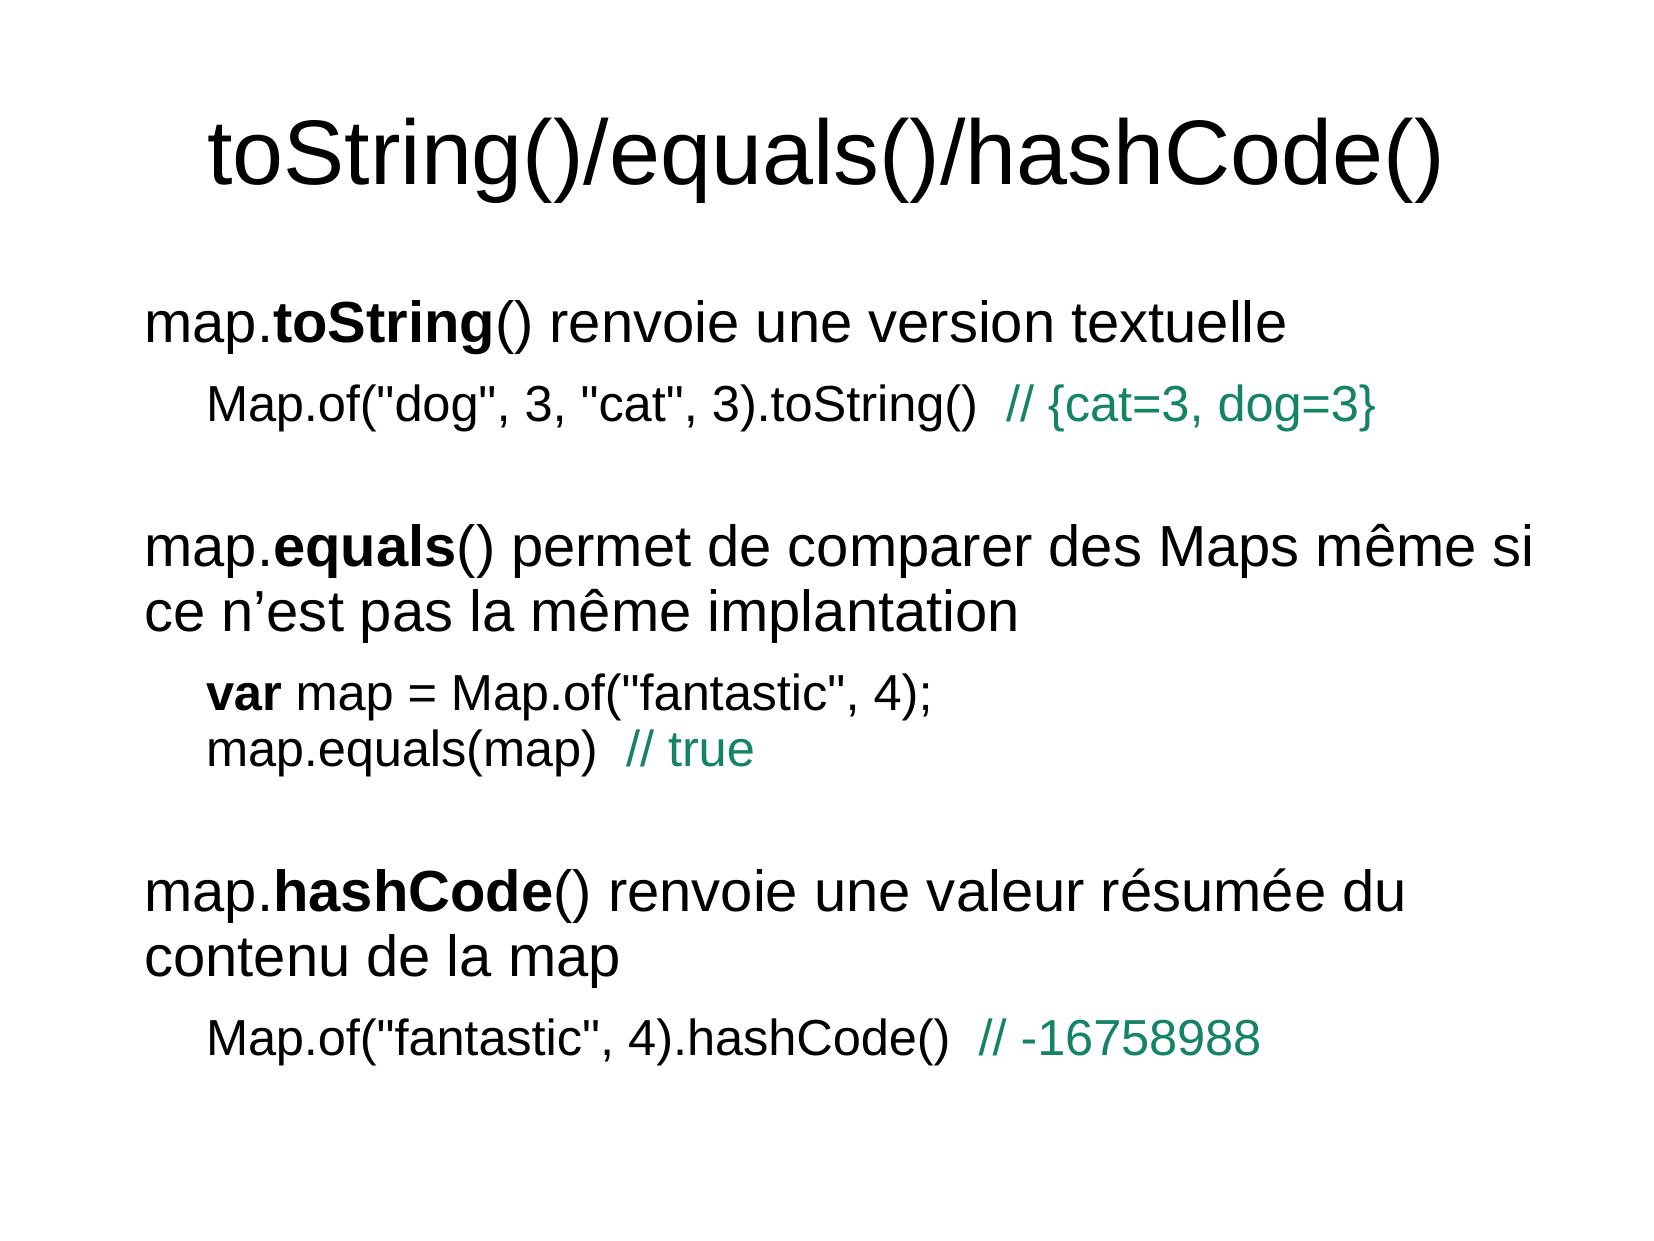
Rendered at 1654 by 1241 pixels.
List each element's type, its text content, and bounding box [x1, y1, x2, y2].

title toString()/equals()/hashCode() [82, 49, 1571, 257]
list map.toString() renvoie une version textuelle Map.of("dog", 3, "cat", 3).toString() // {cat=3, dog=3} map.equals() permet de comparer des Maps même si ce n’est pas la même implantation var map = Map.of("fantastic", 4); map.equals(map) // true map.hashCode() renvoie une valeur résumée du contenu de la map Map.of("fantastic", 4).hashCode() // -16758988 [82, 290, 1571, 1126]
